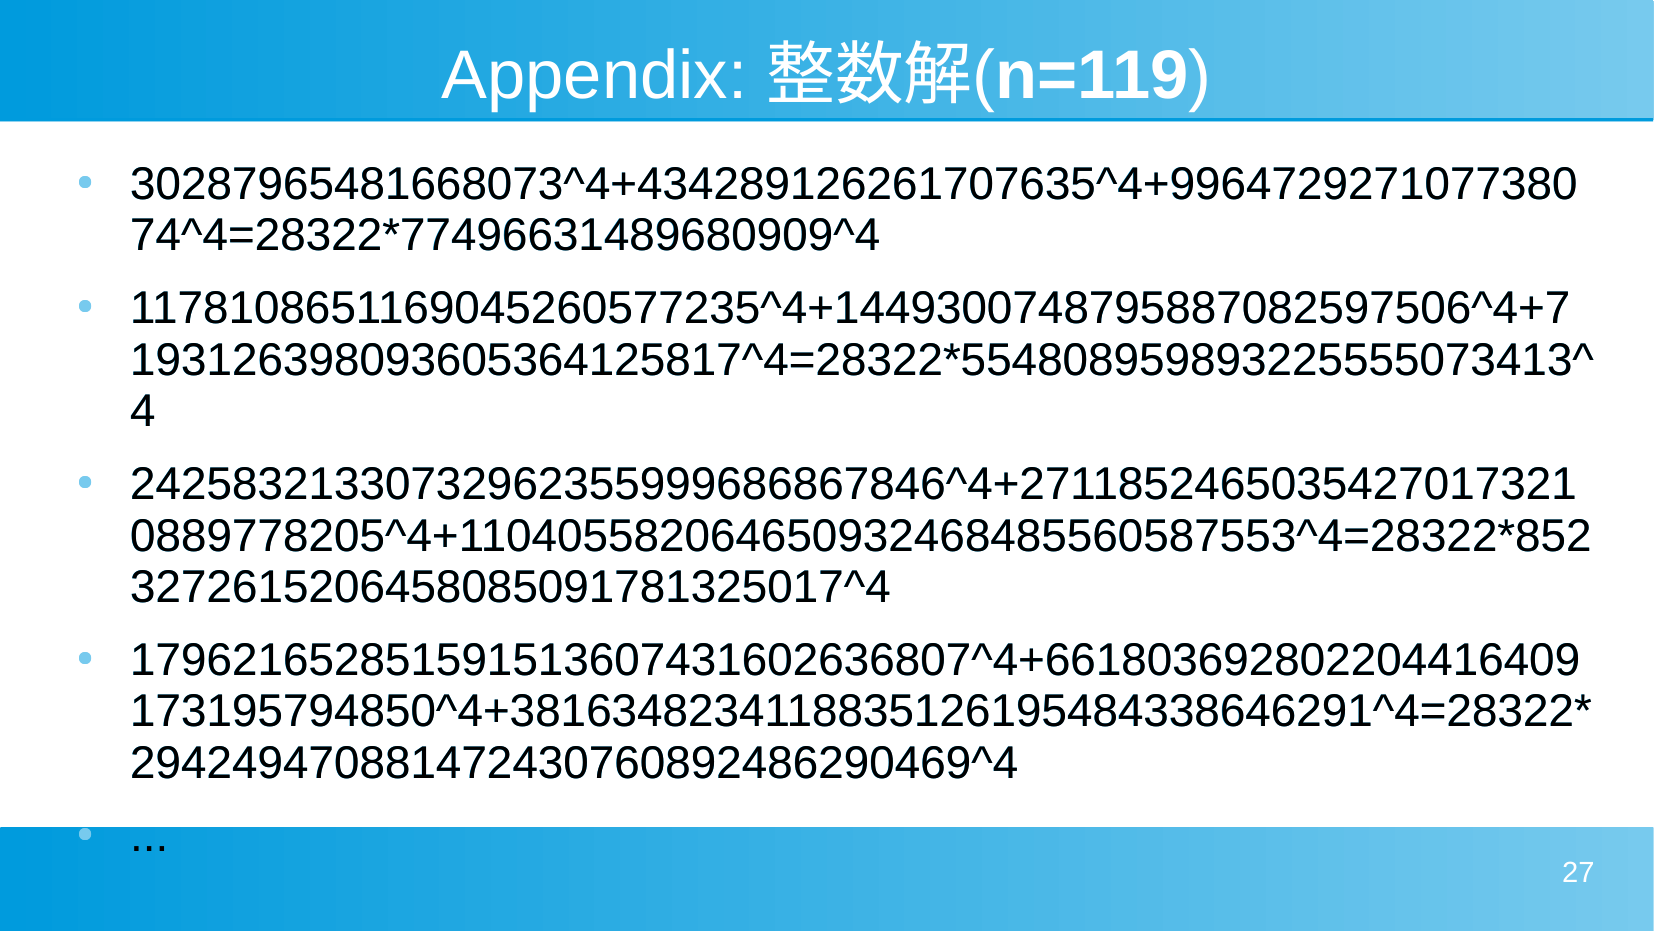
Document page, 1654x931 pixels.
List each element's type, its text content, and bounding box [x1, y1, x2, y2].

title Appendix: 整数解(n=119) [59, 29, 1595, 108]
list 30287965481668073^4+434289126261707635^4+996472927107738074^4=28322*77496631489680909^4 1178108651169045260577235^4+1449300748795887082597506^4+7193126398093605364125817^4=28322*554808959893225555073413^4 24258321330732962355999686867846^4+27118524650354270173210889778205^4+110405582064650932468485560587553^4=28322*8523272615206458085091781325017^4 179621652851591513607431602636807^4+661803692802204416409173195794850^4+3816348234118835126195484338646291^4=28322*294249470881472430760892486290469^4 ... [59, 121, 1595, 857]
